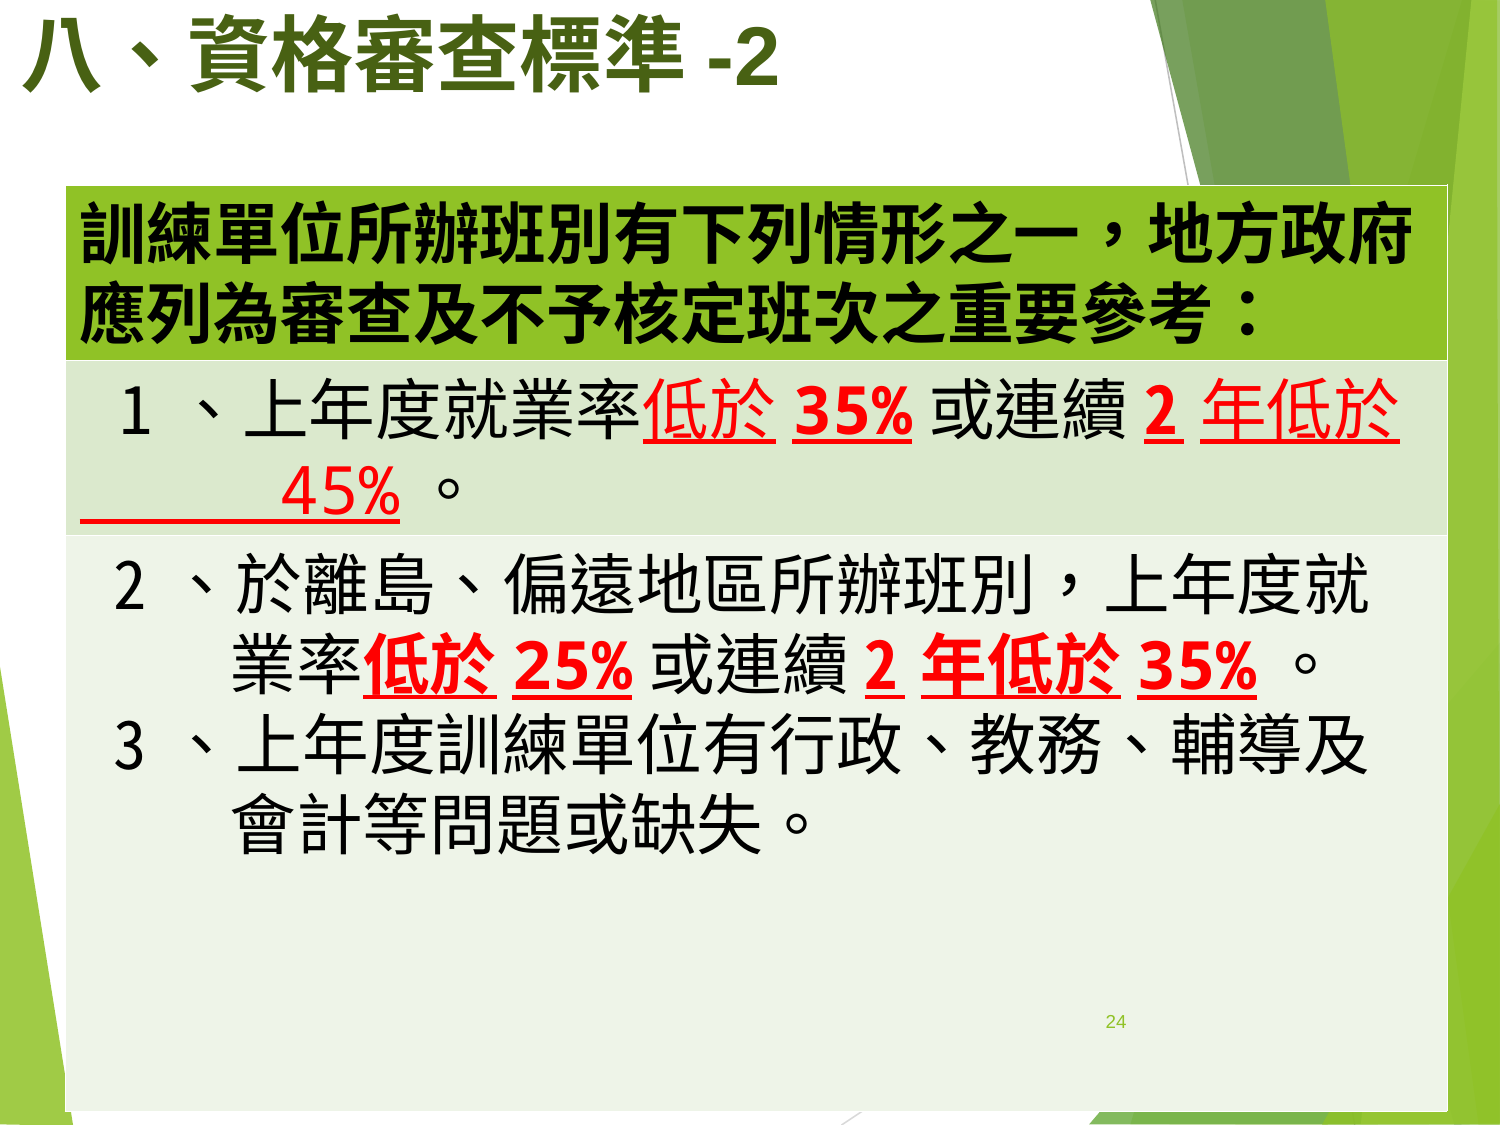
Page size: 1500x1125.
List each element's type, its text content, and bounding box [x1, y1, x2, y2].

text_box 八、資格審查標準-2 [5, 0, 1142, 111]
table_header 訓練單位所辦班別有下列情形之一，地方政府應列為審查及不予核定班次之重要參考： [66, 186, 1447, 360]
text_box <編號> [1057, 991, 1142, 1052]
table_cell 1、上年度就業率低於35%或連續2年低於 45%。 [66, 361, 1447, 535]
table_cell 2、於離島、偏遠地區所辦班別，上年度就 業率低於25%或連續2年低於35%。 3、上年度訓練單位有行政、教務、輔導及 會計等問題或缺失。 [66, 536, 1447, 1111]
